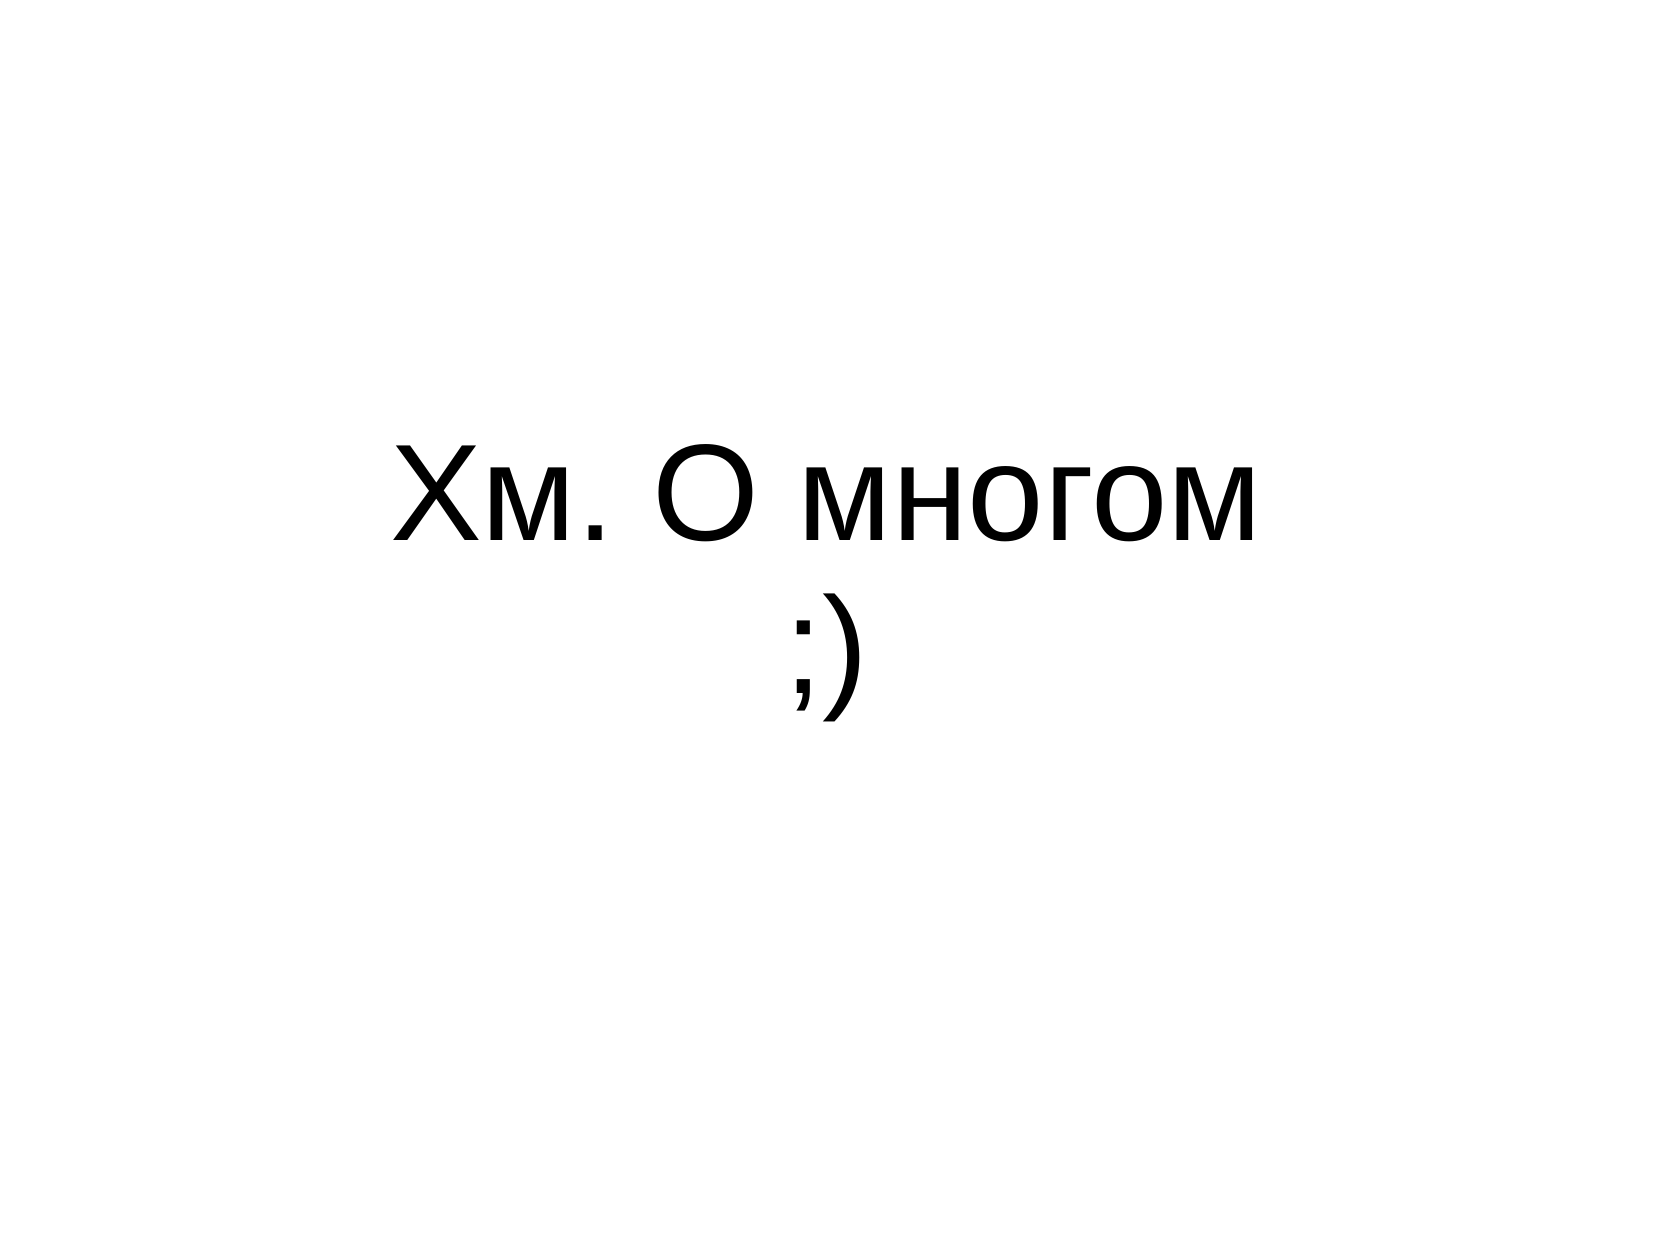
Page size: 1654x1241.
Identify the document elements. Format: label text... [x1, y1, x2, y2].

subtitle Хм. О многом ;) [82, 37, 1571, 1102]
